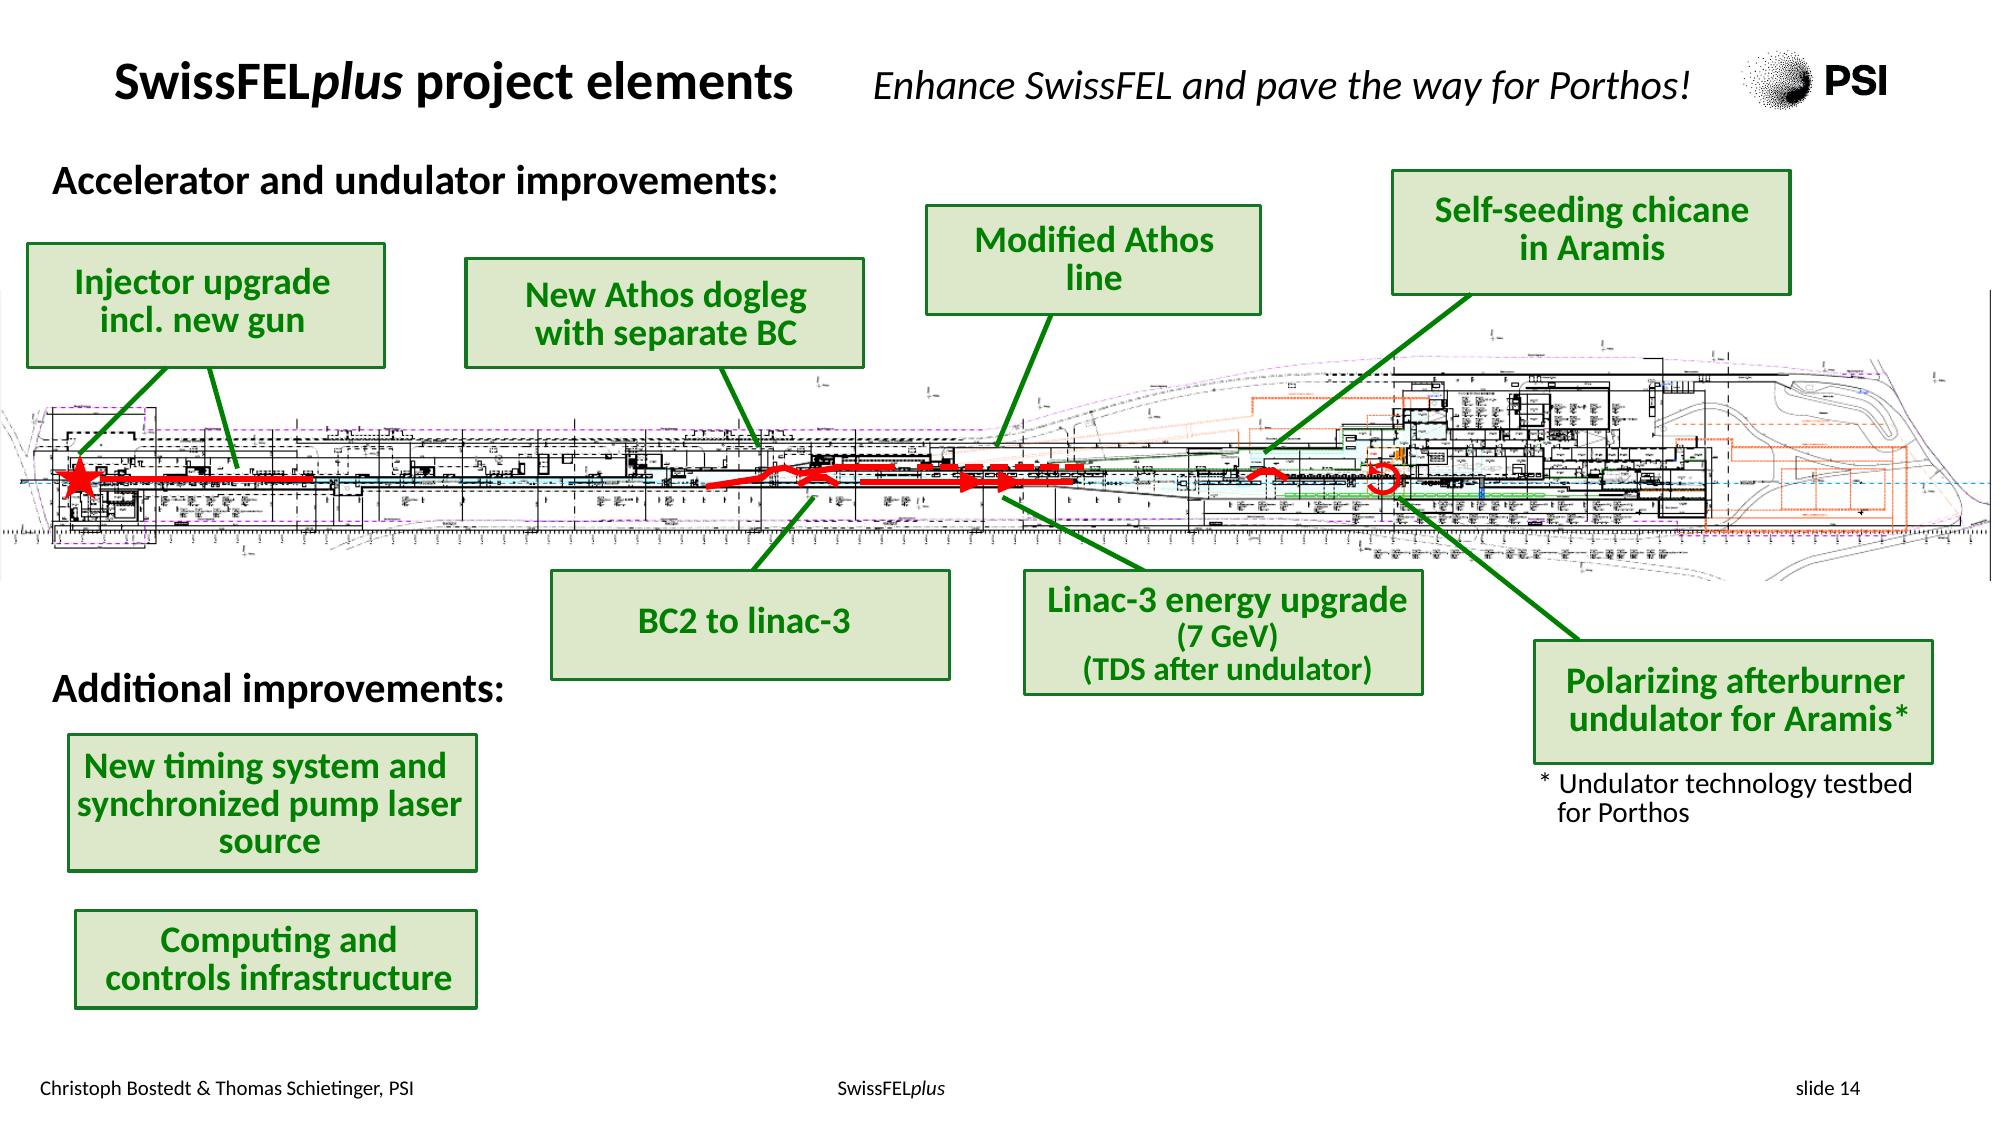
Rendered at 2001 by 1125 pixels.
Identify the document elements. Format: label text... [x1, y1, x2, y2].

text_box [54, 456, 106, 500]
title SwissFELplus project elements [114, 45, 1585, 118]
text_box New Athos dogleg with separate BC [500, 271, 832, 363]
text_box Linac-3 energy upgrade (7 GeV) (TDS after undulator) [1028, 577, 1428, 697]
text_box Injector upgrade incl. new gun [58, 258, 348, 350]
text_box [551, 570, 950, 680]
text_box [68, 734, 477, 742]
text_box [926, 205, 1261, 315]
text_box [1392, 170, 1790, 295]
text_box New timing system and synchronized pump laser source [59, 742, 481, 872]
picture [0, 290, 1991, 581]
text_box BC2 to linac-3 [606, 598, 883, 651]
text_box Polarizing afterburner undulator for Aramis* [1544, 657, 1937, 749]
text_box [465, 258, 864, 368]
text_box Self-seeding chicane in Aramis [1409, 186, 1776, 278]
text_box Additional improvements: [37, 663, 575, 721]
text_box [1534, 640, 1933, 764]
text_box Modified Athos line [955, 216, 1234, 308]
text_box [1024, 570, 1423, 695]
text_box Accelerator and undulator improvements: [37, 155, 797, 213]
text_box [75, 910, 477, 1009]
text_box * Undulator technology testbed for Porthos [1523, 764, 1967, 838]
text_box Computing and controls infrastructure [88, 916, 471, 1013]
text_box [27, 243, 385, 368]
text_box Enhance SwissFEL and pave the way for Porthos! [1585, 61, 1707, 118]
